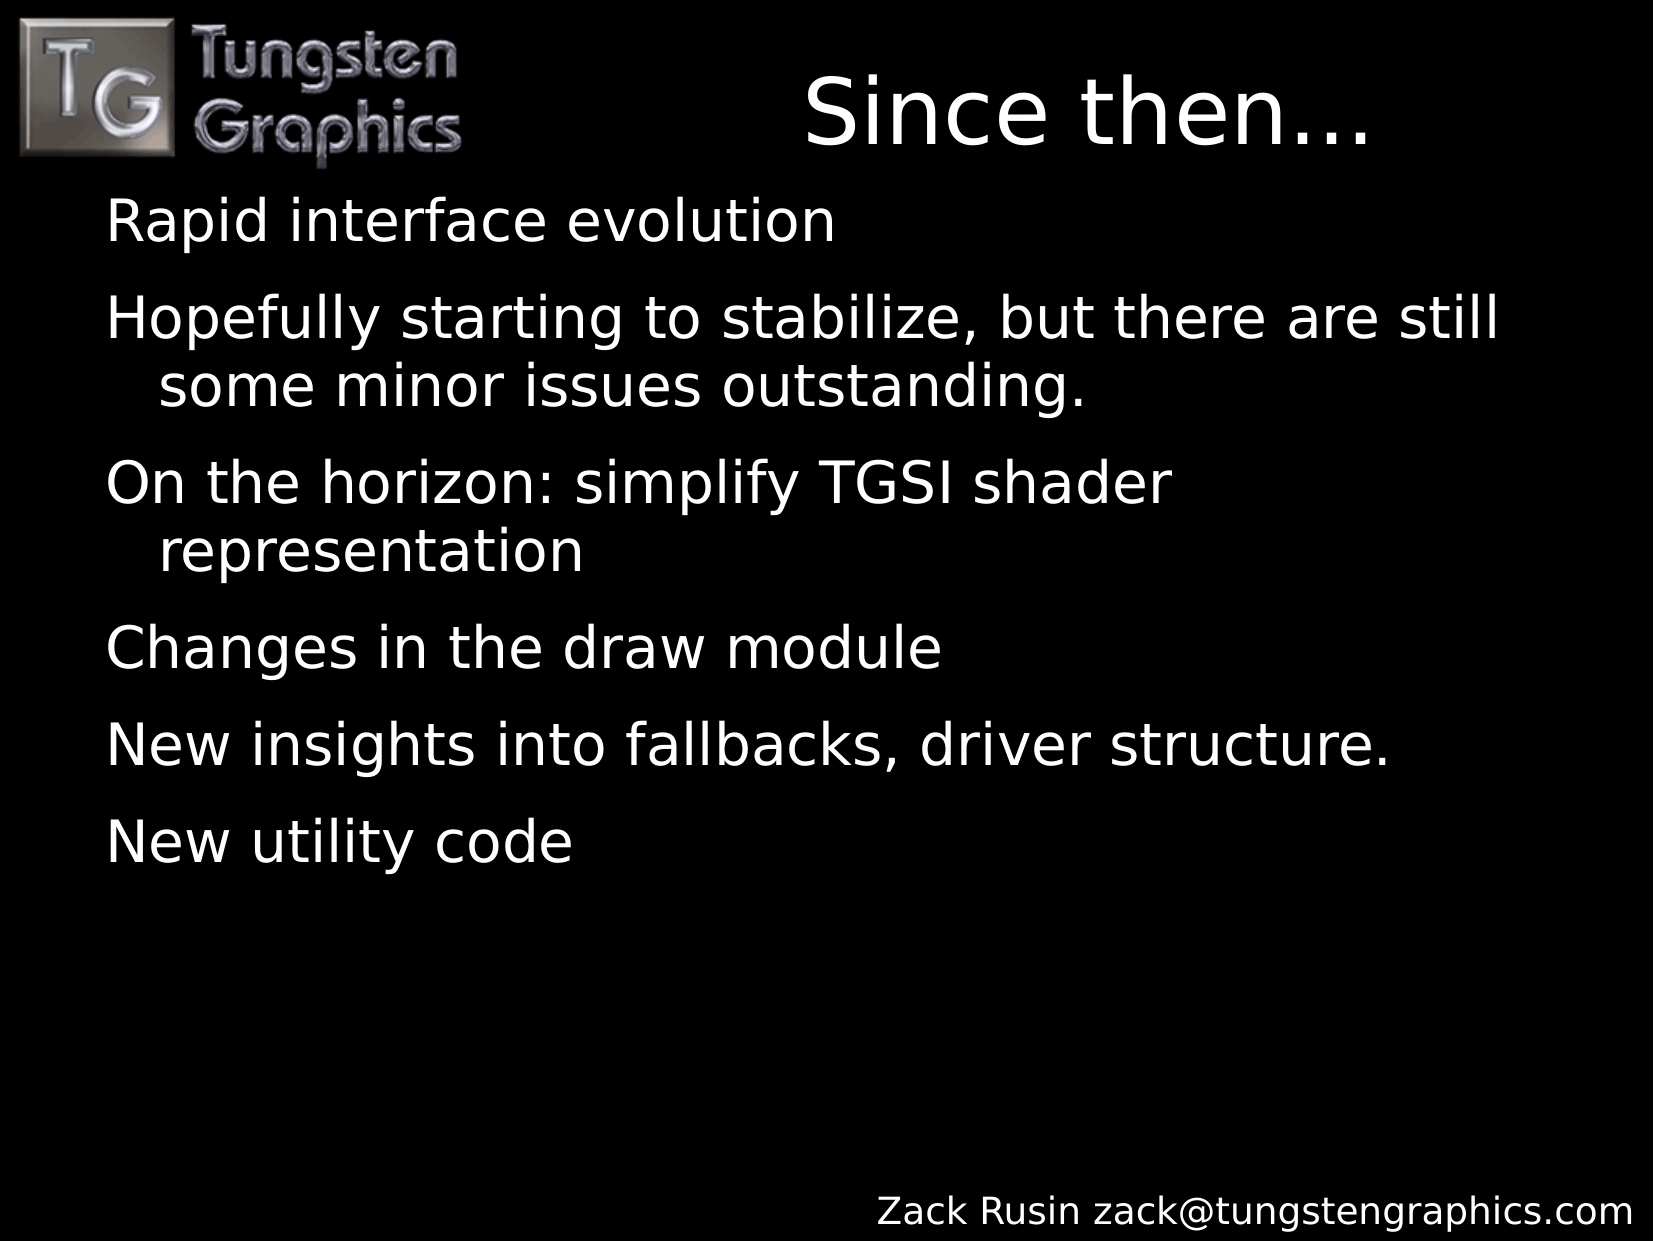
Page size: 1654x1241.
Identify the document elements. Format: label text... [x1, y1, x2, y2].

list Rapid interface evolution Hopefully starting to stabilize, but there are still some minor issues outstanding. On the horizon: simplify TGSI shader representation Changes in the draw module New insights into fallbacks, driver structure. New utility code [87, 187, 1576, 1163]
text_box Zack Rusin zack@tungstengraphics.com [787, 1182, 1651, 1241]
title Since then... [567, 37, 1613, 188]
picture [0, 0, 555, 188]
